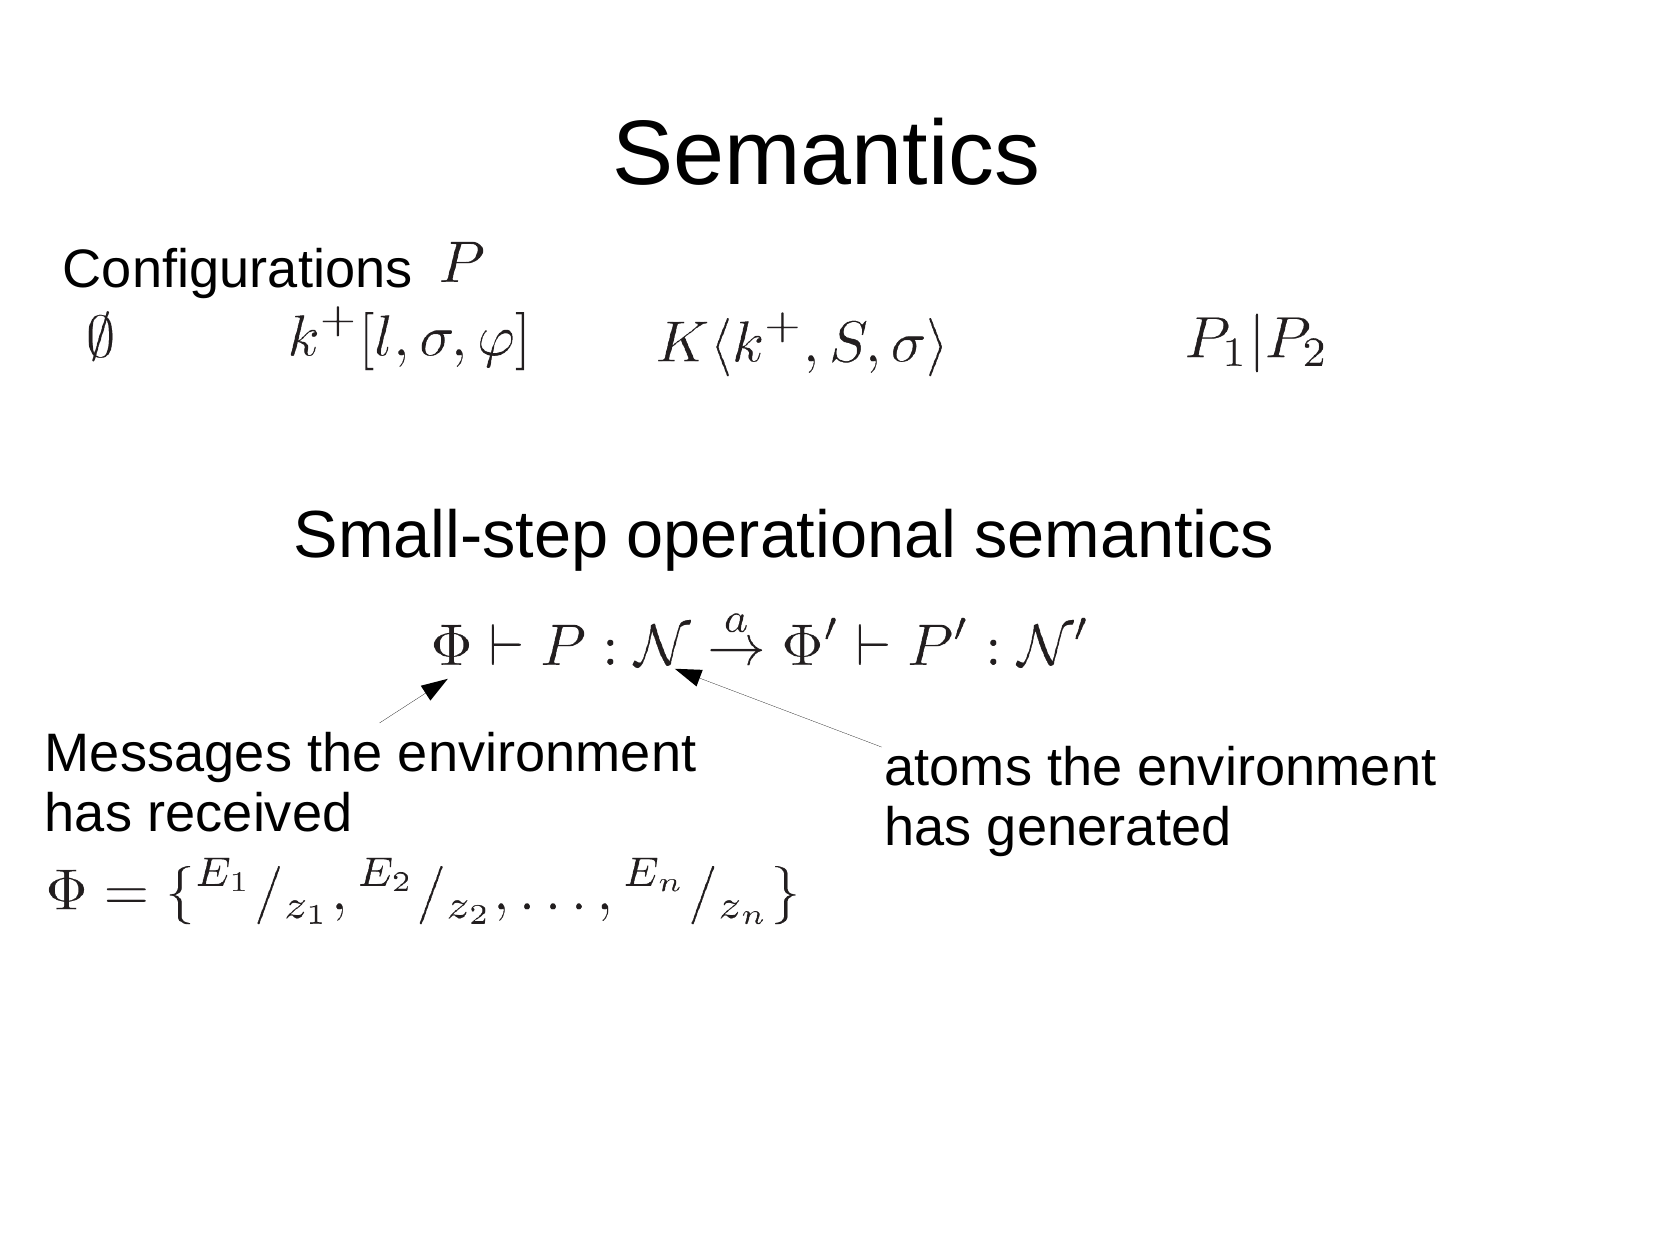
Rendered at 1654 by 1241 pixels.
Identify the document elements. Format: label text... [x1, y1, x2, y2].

text_box Messages the environment has received [30, 714, 734, 851]
picture [81, 306, 135, 365]
text_box atoms the environment has generated [869, 728, 1481, 865]
text_box Small-step operational semantics [279, 489, 1298, 580]
picture [283, 299, 534, 375]
title Semantics [82, 49, 1571, 257]
picture [1180, 306, 1333, 377]
picture [41, 853, 817, 930]
picture [426, 608, 1097, 673]
picture [651, 305, 967, 381]
picture [434, 237, 493, 290]
text_box Configurations [48, 230, 434, 307]
